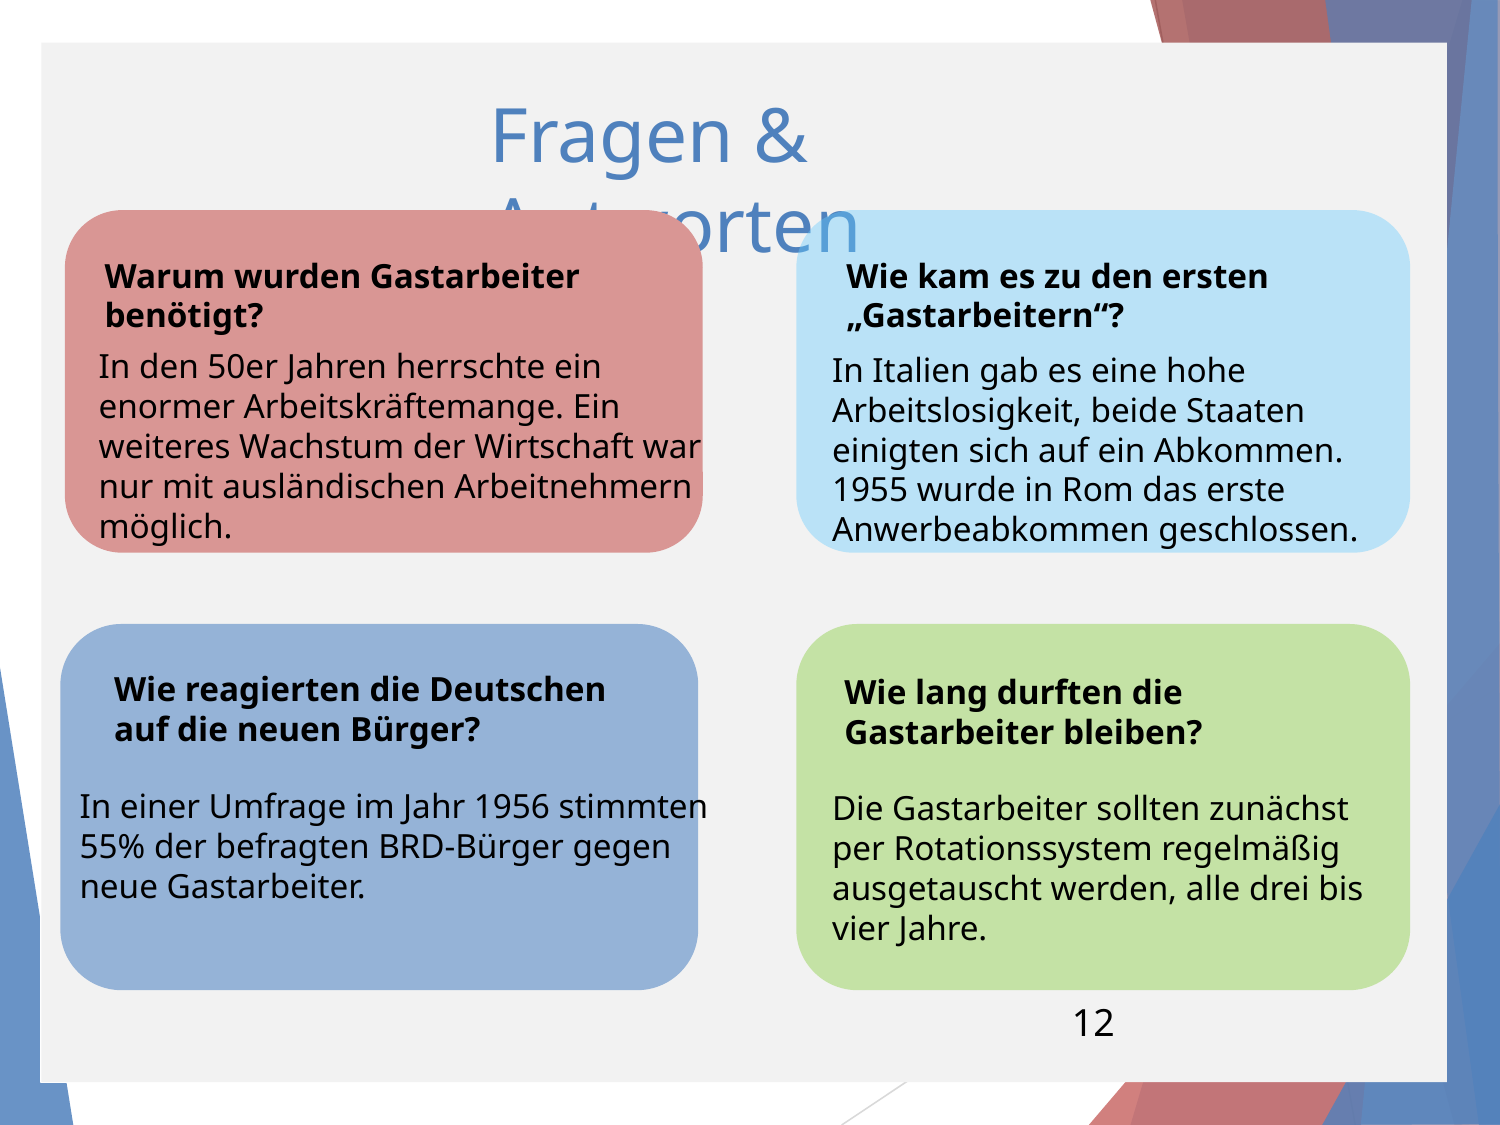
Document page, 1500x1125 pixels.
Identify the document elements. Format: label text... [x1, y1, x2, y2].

slide_number <Nummer> [1057, 991, 1142, 1051]
text_box [67, 958, 691, 991]
text_box Wie kam es zu den ersten „Gastarbeitern“? [831, 247, 1367, 341]
title Fragen & Antworten [474, 79, 1190, 182]
text_box In den 50er Jahren herrschte ein enormer Arbeitskräftemange. Ein weiteres Wachstum der Wirtschaft war nur mit ausländischen Arbeitnehmern möglich. [83, 338, 722, 553]
text_box Wie reagierten die Deutschen auf die neuen Bürger? [99, 660, 660, 756]
text_box [60, 623, 699, 950]
text_box Wie lang durften die Gastarbeiter bleiben? [829, 663, 1365, 759]
text_box In Italien gab es eine hohe Arbeitslosigkeit, beide Staaten einigten sich auf ein Abkommen. 1955 wurde in Rom das erste Anwerbeabkommen geschlossen. [817, 341, 1401, 601]
text_box [796, 210, 1411, 540]
text_box In einer Umfrage im Jahr 1956 stimmten 55% der befragten BRD-Bürger gegen neue Gastarbeiter. [64, 778, 725, 958]
text_box Die Gastarbeiter sollten zunächst per Rotationssystem regelmäßig ausgetauscht werden, alle drei bis vier Jahre. [817, 779, 1425, 990]
text_box [796, 623, 1411, 975]
text_box Warum wurden Gastarbeiter benötigt? [89, 247, 646, 338]
text_box [64, 210, 703, 538]
